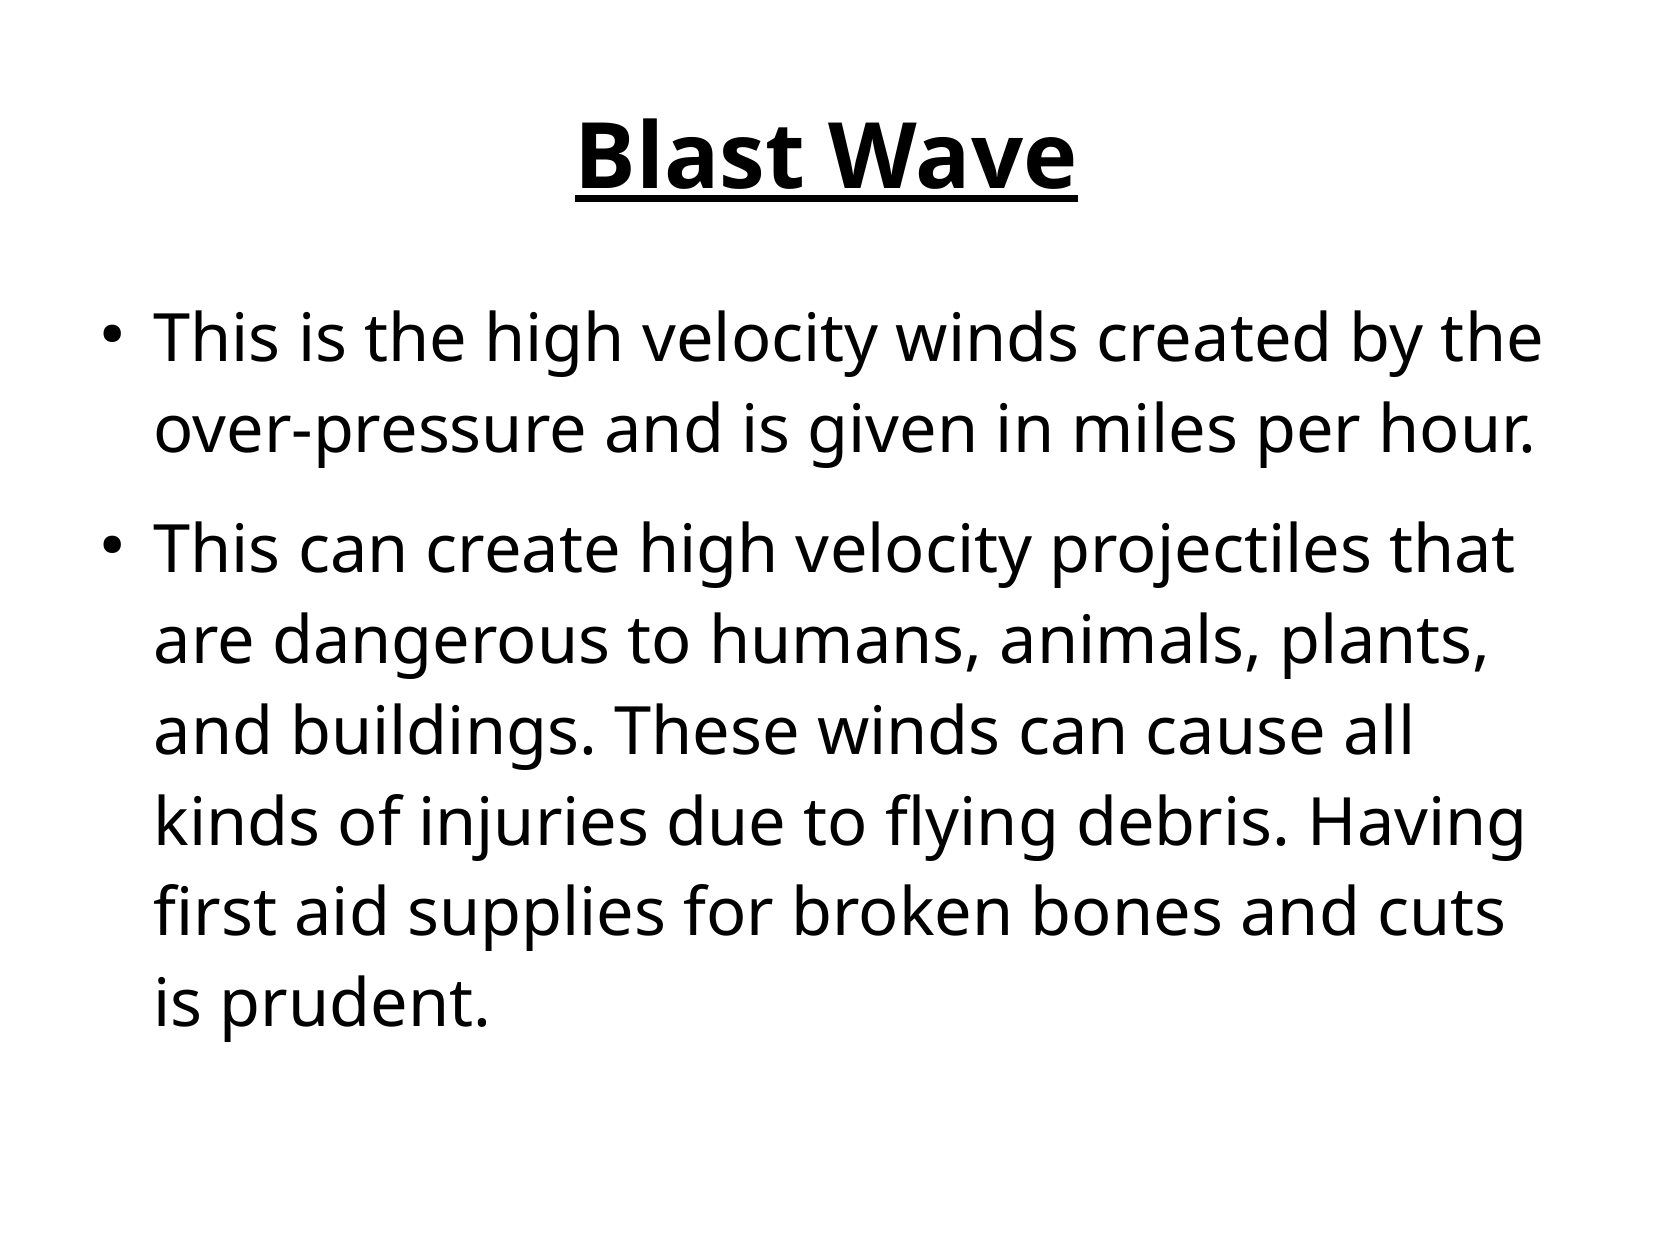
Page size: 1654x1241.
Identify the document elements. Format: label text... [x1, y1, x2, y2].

title Blast Wave [82, 49, 1571, 257]
list This is the high velocity winds created by the over-pressure and is given in miles per hour. This can create high velocity projectiles that are dangerous to humans, animals, plants, and buildings. These winds can cause all kinds of injuries due to flying debris. Having first aid supplies for broken bones and cuts is prudent. [82, 290, 1571, 1197]
